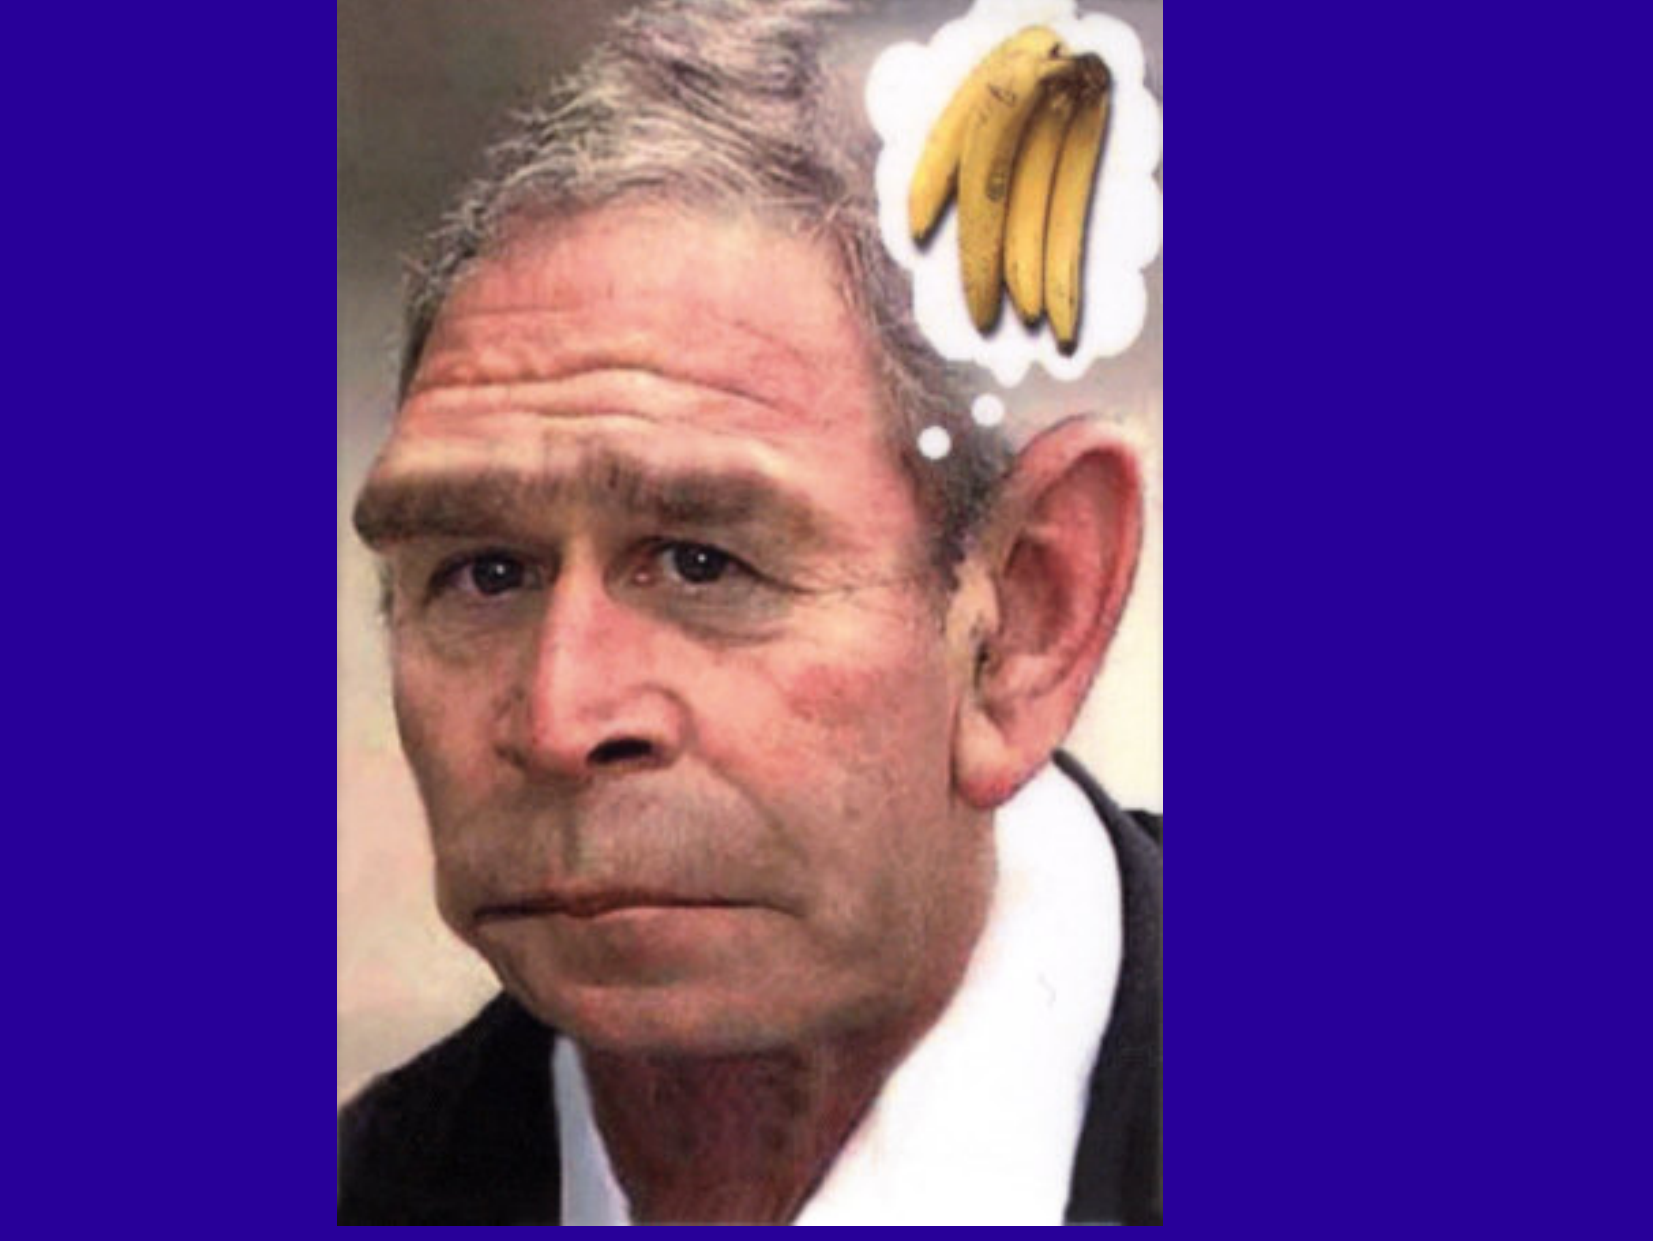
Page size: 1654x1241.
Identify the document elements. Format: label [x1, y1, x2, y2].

picture [337, 0, 1163, 1226]
